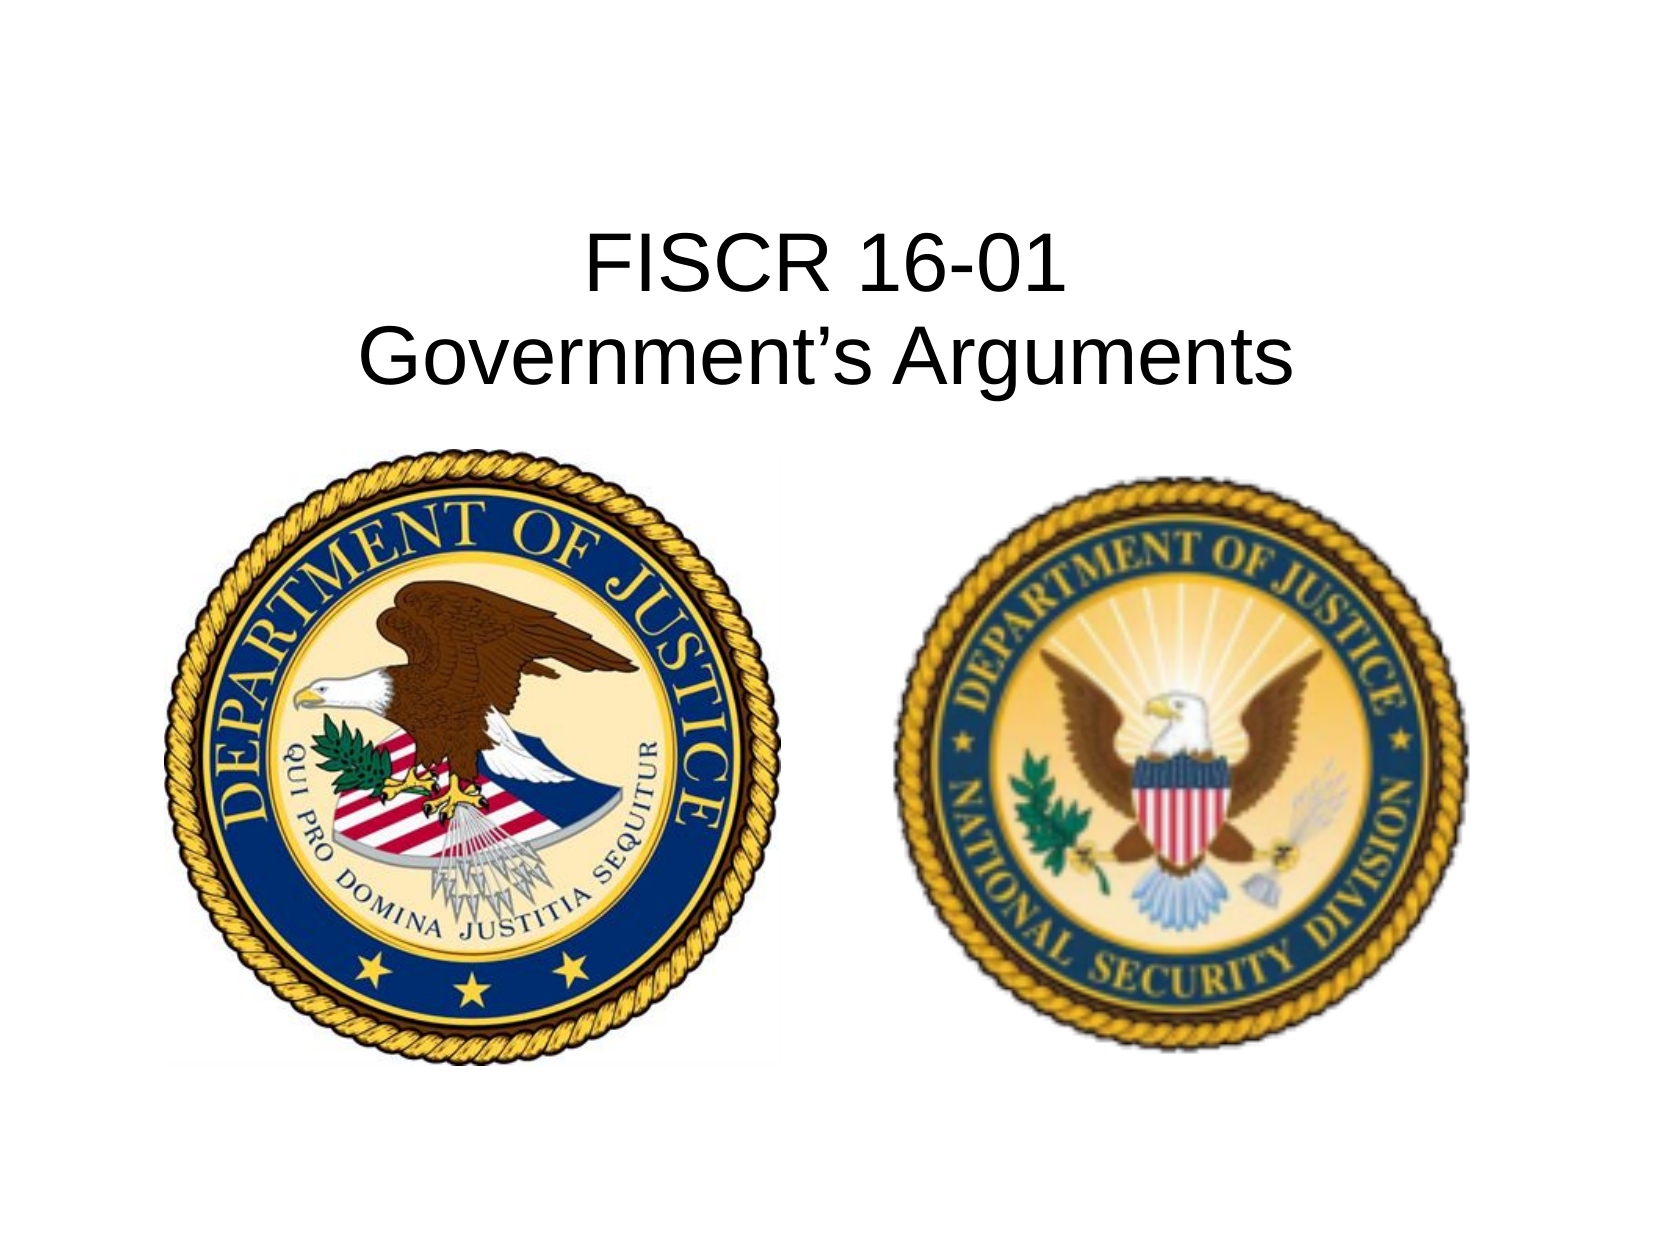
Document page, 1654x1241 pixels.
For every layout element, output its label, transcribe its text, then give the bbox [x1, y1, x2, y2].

picture [870, 449, 1510, 1076]
subtitle FISCR 16-01 Government’s Arguments [82, 49, 1571, 571]
picture [164, 449, 781, 1066]
